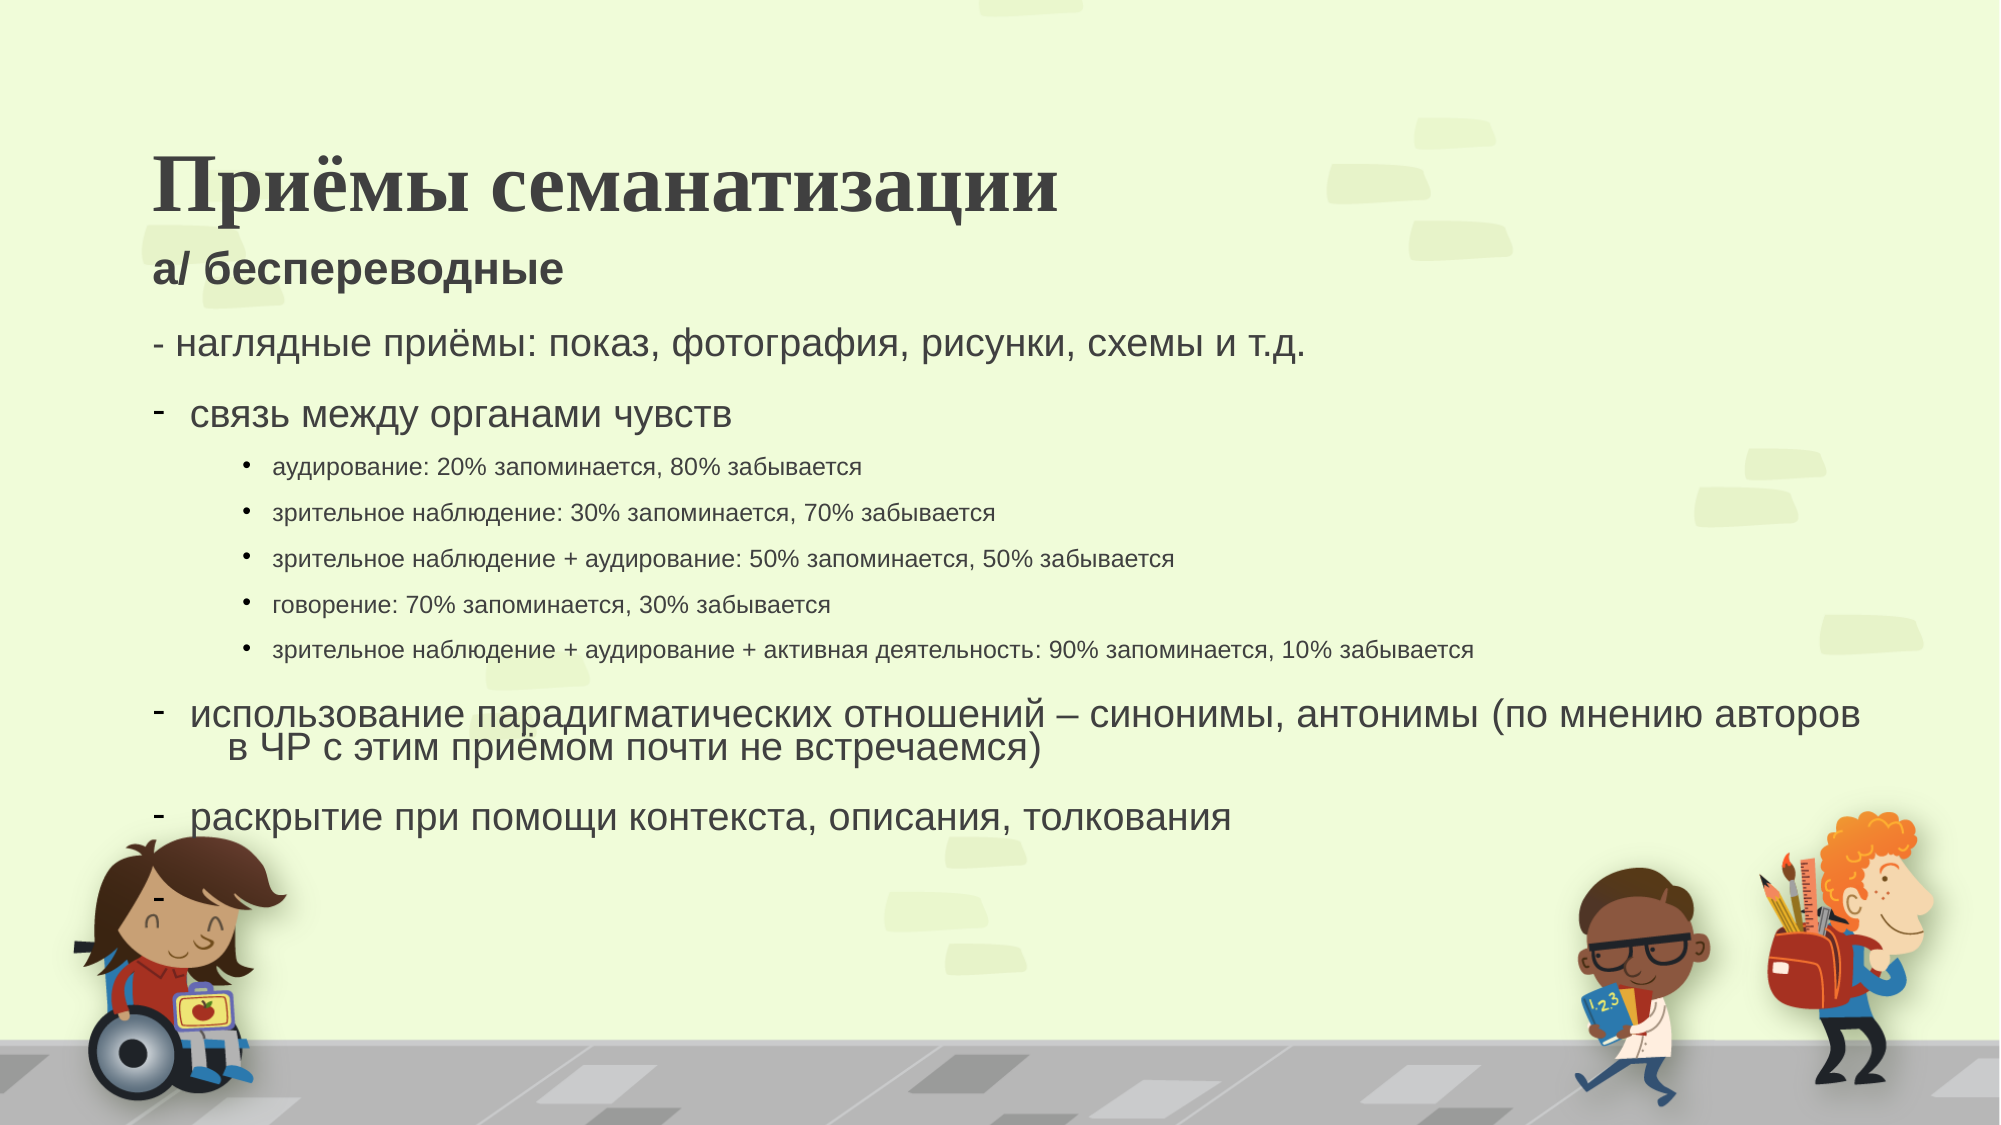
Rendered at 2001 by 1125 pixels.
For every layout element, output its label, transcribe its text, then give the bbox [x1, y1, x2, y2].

list а/ беспереводные - наглядные приёмы: показ, фотография, рисунки, схемы и т.д. связь между органами чувств аудирование: 20% запоминается, 80% забывается зрительное наблюдение: 30% запоминается, 70% забывается зрительное наблюдение + аудирование: 50% запоминается, 50% забывается говорение: 70% запоминается, 30% забывается зрительное наблюдение + аудирование + активная деятельность: 90% запоминается, 10% забывается использование парадигматических отношений – синонимы, антонимы (по мнению авторов в ЧР с этим приёмом почти не встречаемся) раскрытие при помощи контекста, описания, толкования [137, 246, 1886, 879]
title Приёмы семанатизации [137, 59, 1750, 238]
